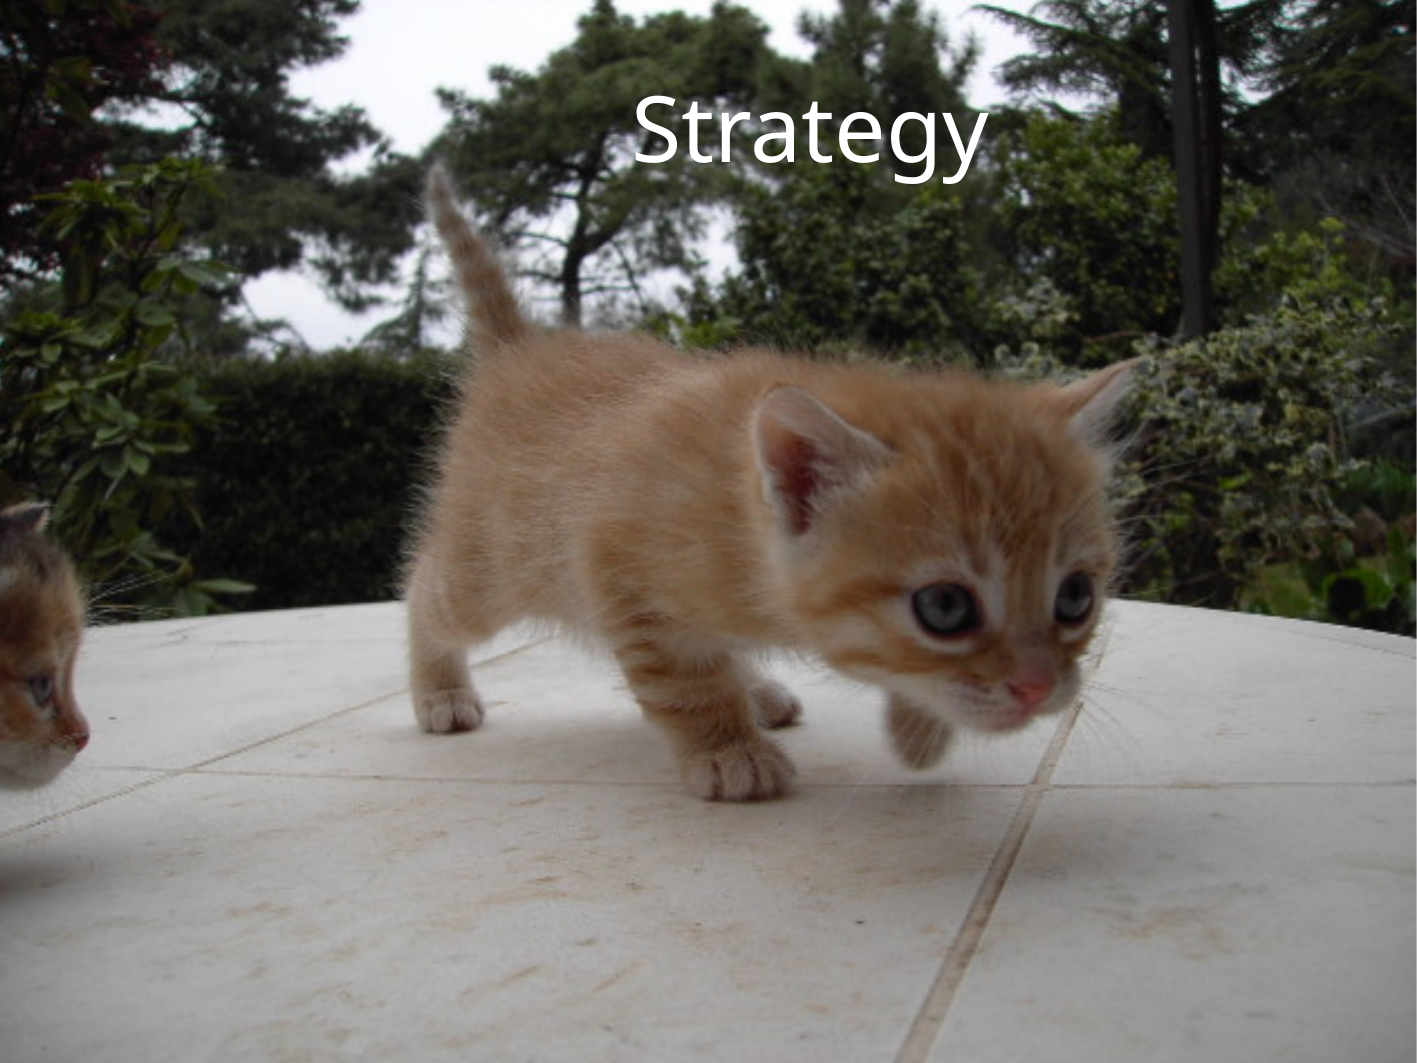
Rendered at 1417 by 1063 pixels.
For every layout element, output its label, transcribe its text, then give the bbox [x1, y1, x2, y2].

picture [0, 0, 1417, 1063]
text_box Strategy [537, 63, 1083, 192]
